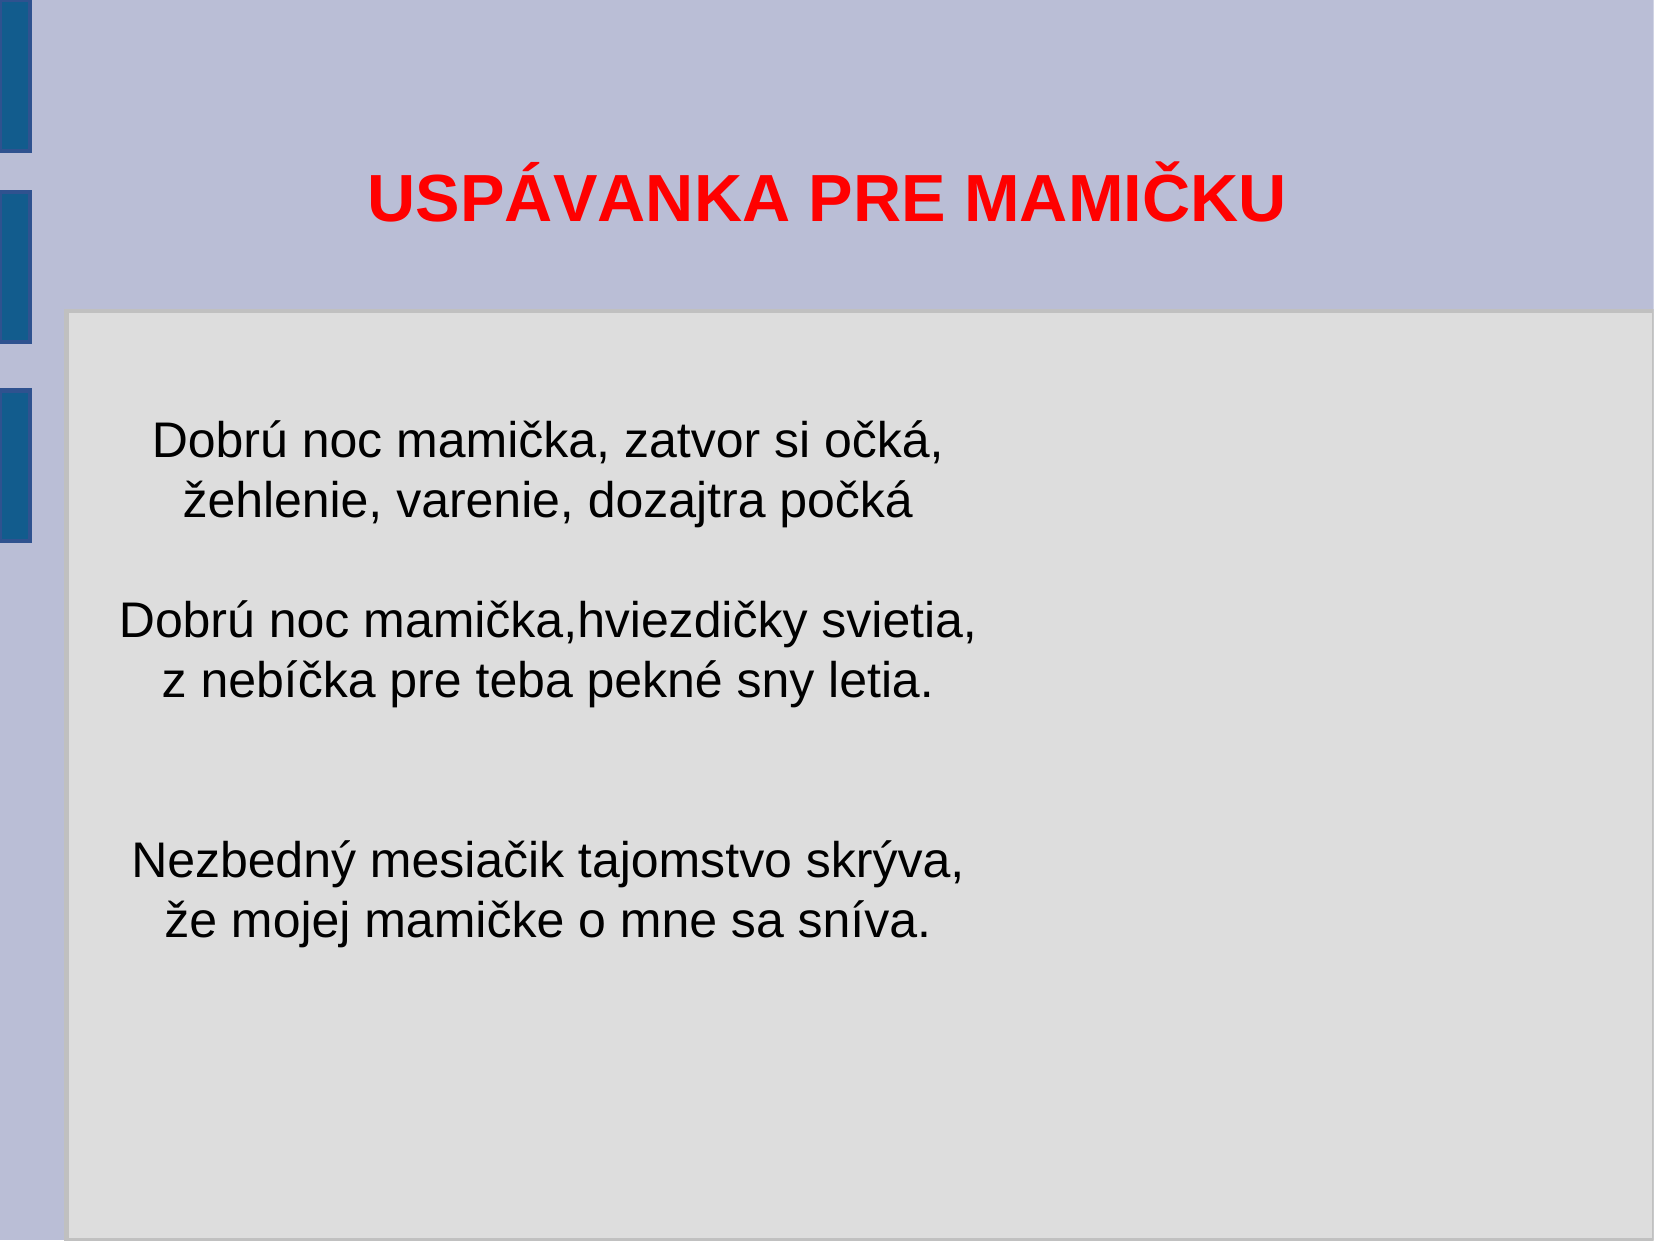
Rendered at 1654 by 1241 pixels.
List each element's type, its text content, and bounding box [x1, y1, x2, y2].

title USPÁVANKA PRE MAMIČKU [121, 91, 1534, 299]
list Dobrú noc mamička, zatvor si očká, žehlenie, varenie, dozajtra počká Dobrú noc mamička,hviezdičky svietia, z nebíčka pre teba pekné sny letia. Nezbedný mesiačik tajomstvo skrýva, že mojej mamičke o mne sa sníva. [118, 347, 1531, 1129]
